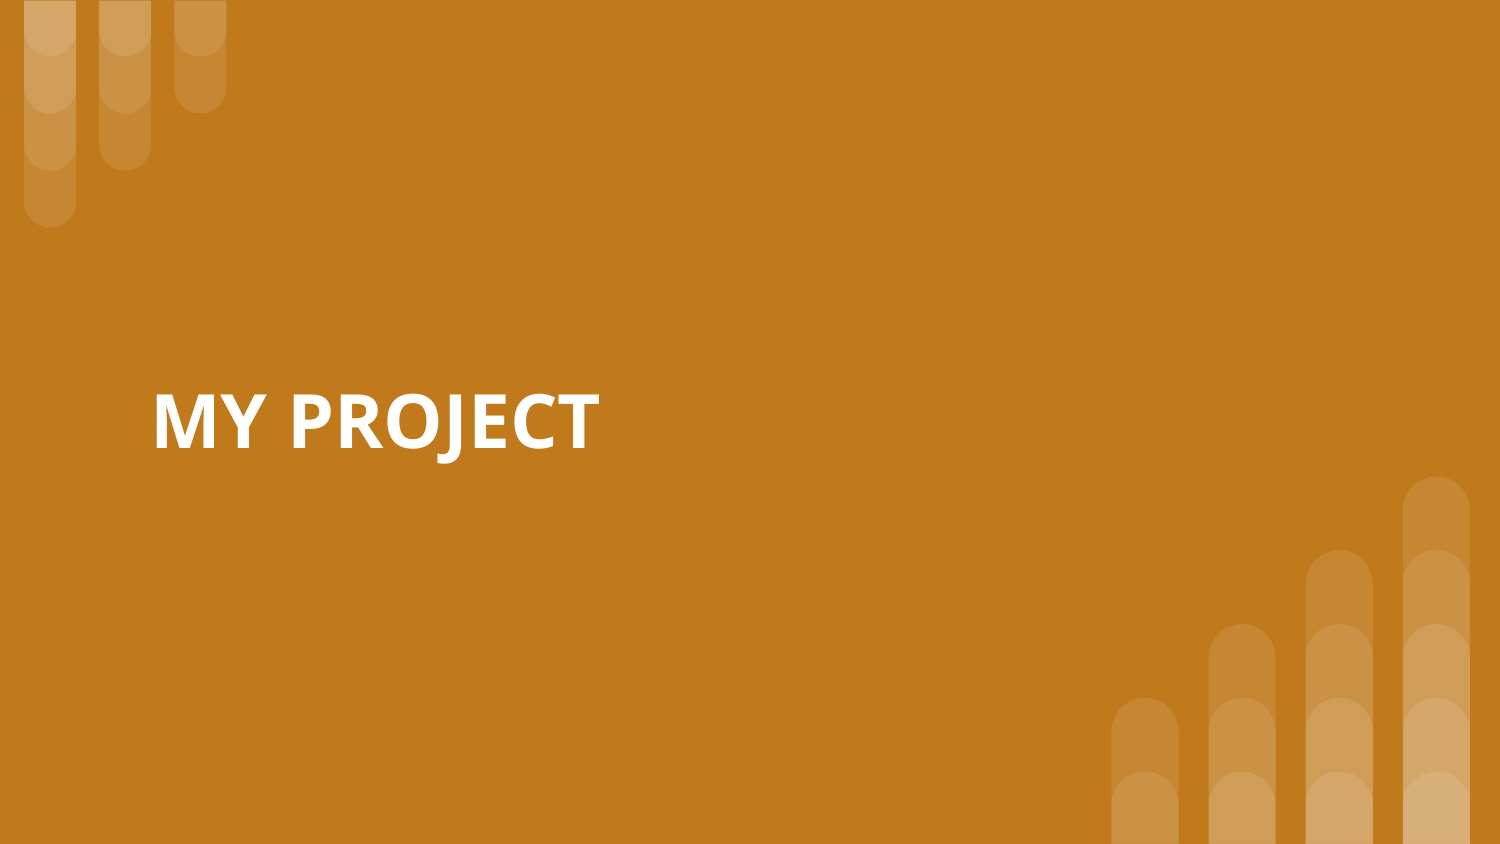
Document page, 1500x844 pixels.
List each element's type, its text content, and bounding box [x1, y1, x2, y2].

title MY PROJECT [135, 264, 1097, 572]
